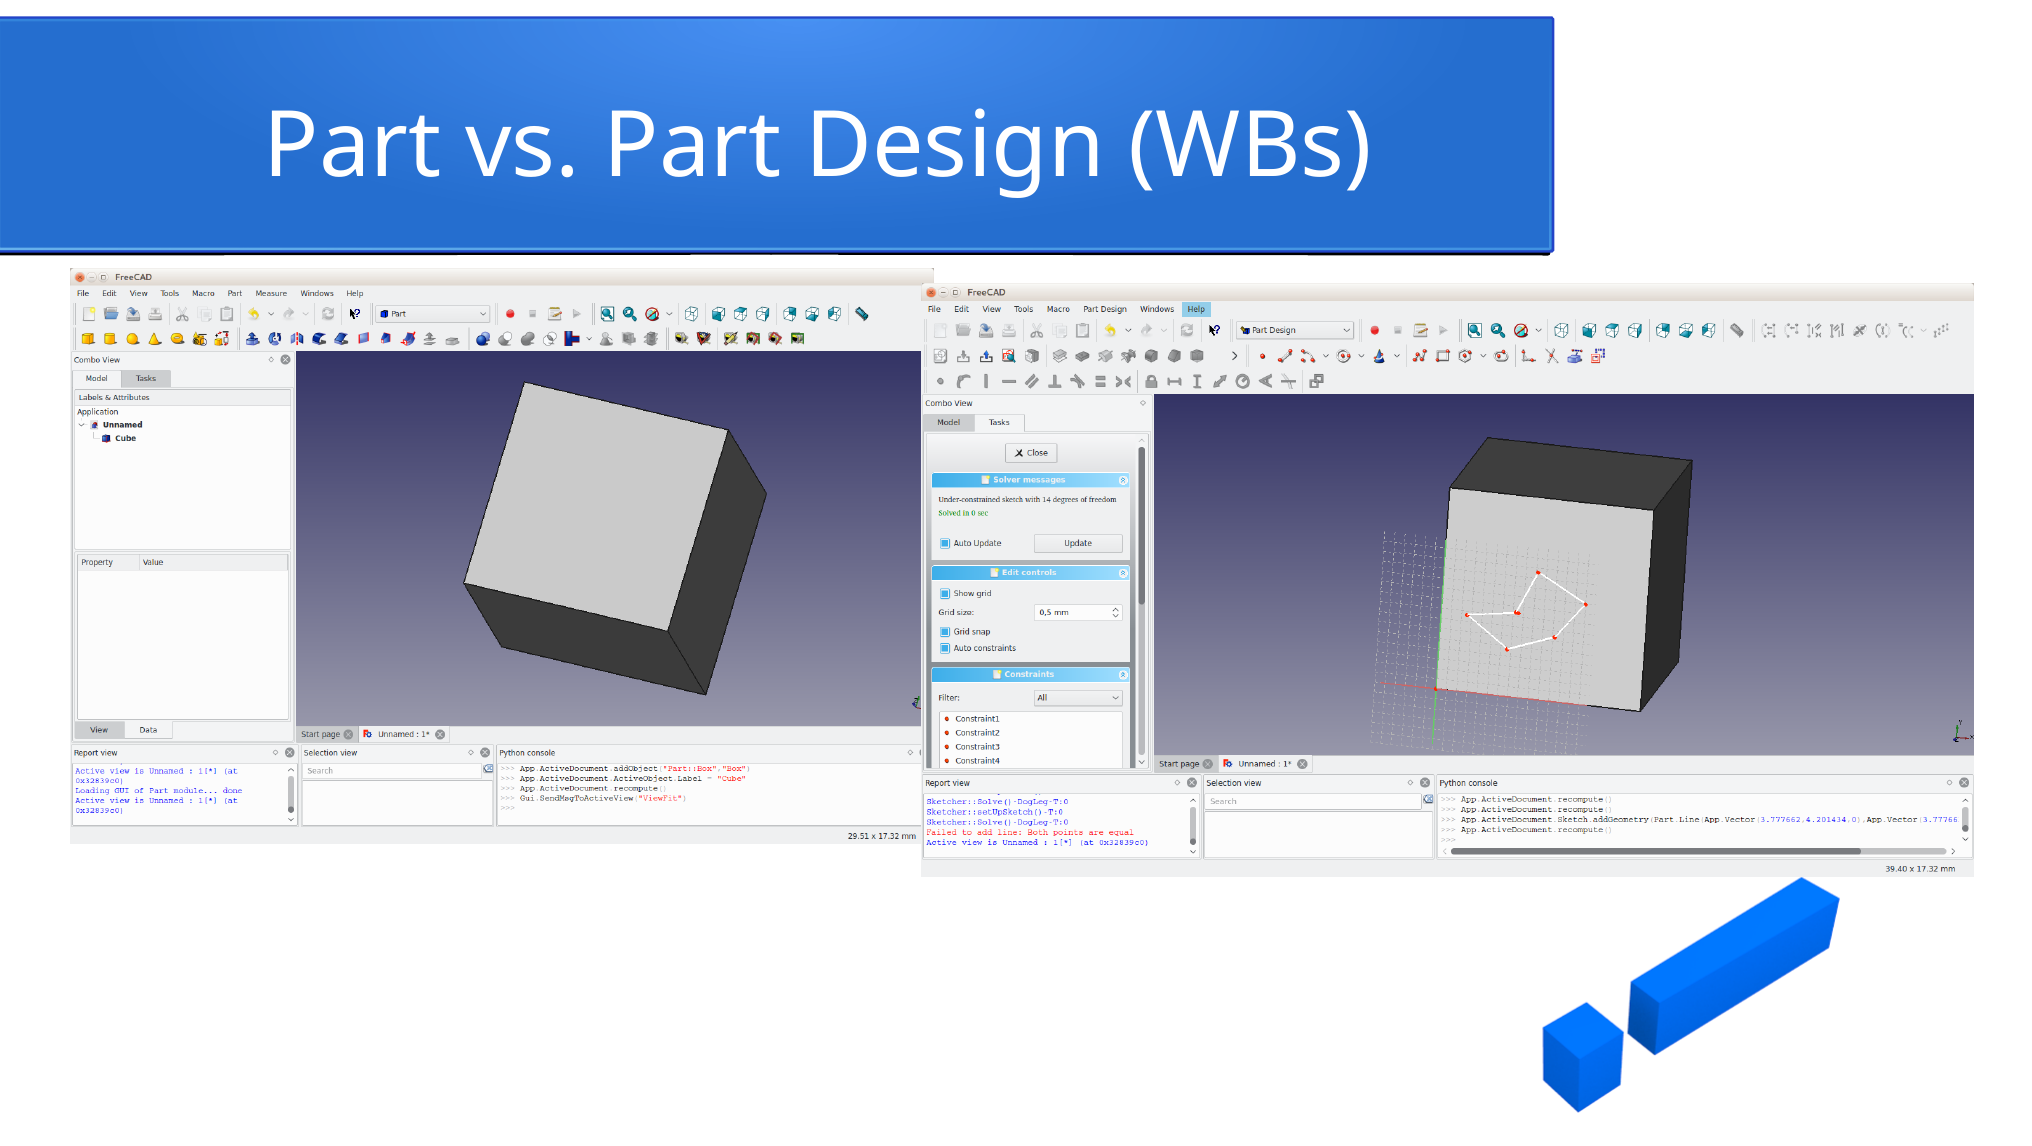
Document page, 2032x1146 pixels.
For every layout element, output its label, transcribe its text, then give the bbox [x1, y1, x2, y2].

title Part vs. Part Design (WBs) [101, 28, 1536, 255]
picture [70, 268, 2032, 1143]
